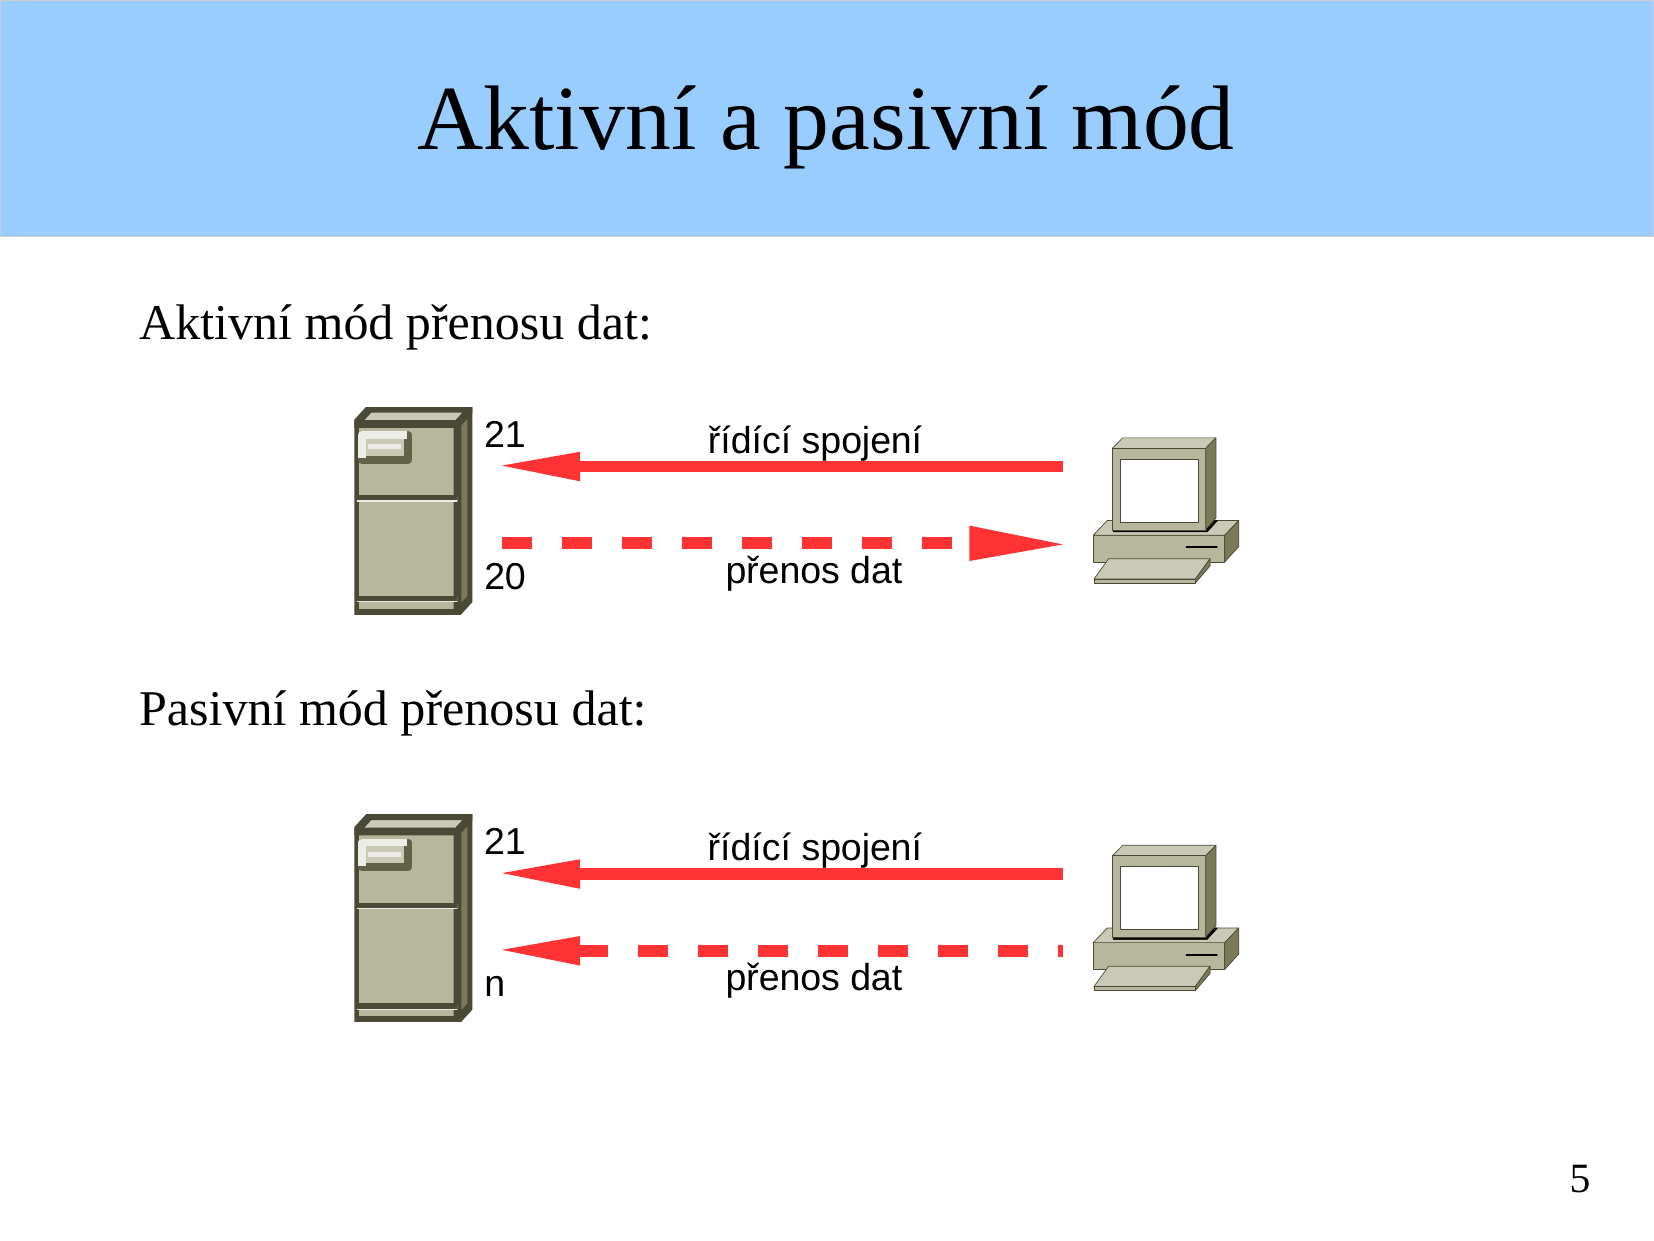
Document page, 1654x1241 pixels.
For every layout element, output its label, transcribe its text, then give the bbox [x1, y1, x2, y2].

list Aktivní mód přenosu dat: Pasivní mód přenosu dat: [121, 295, 1534, 1127]
text_box řídící spojení [707, 419, 922, 462]
text_box řídící spojení [707, 826, 922, 869]
text_box přenos dat [725, 549, 903, 592]
text_box přenos dat [725, 956, 903, 999]
title Aktivní a pasivní mód [0, 0, 1654, 237]
